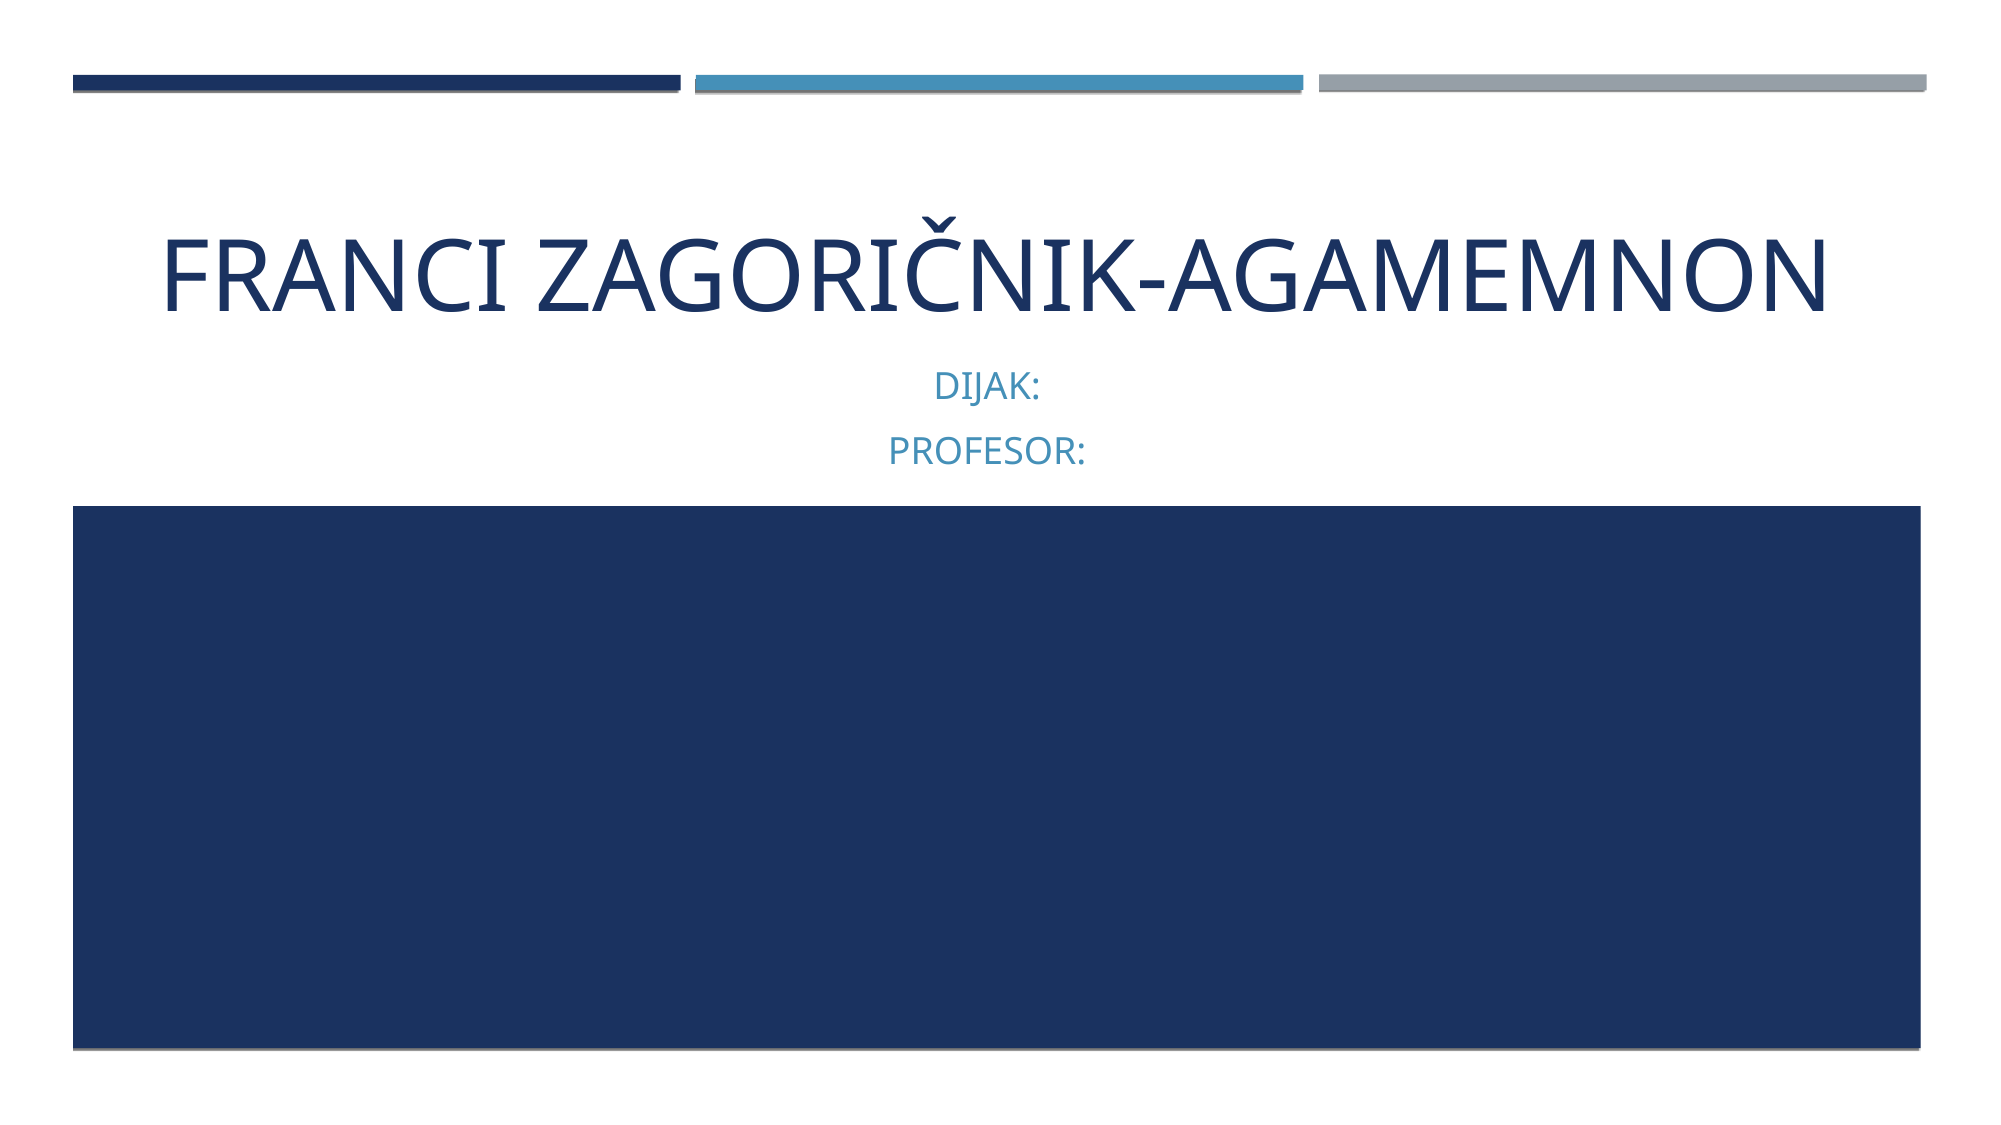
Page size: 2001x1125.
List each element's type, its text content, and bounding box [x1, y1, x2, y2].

subtitle DIJAK: PROFESOR: [95, 354, 1899, 452]
title FRANCI ZAGORIČNIK-AGAMEMNON [95, 96, 1899, 339]
